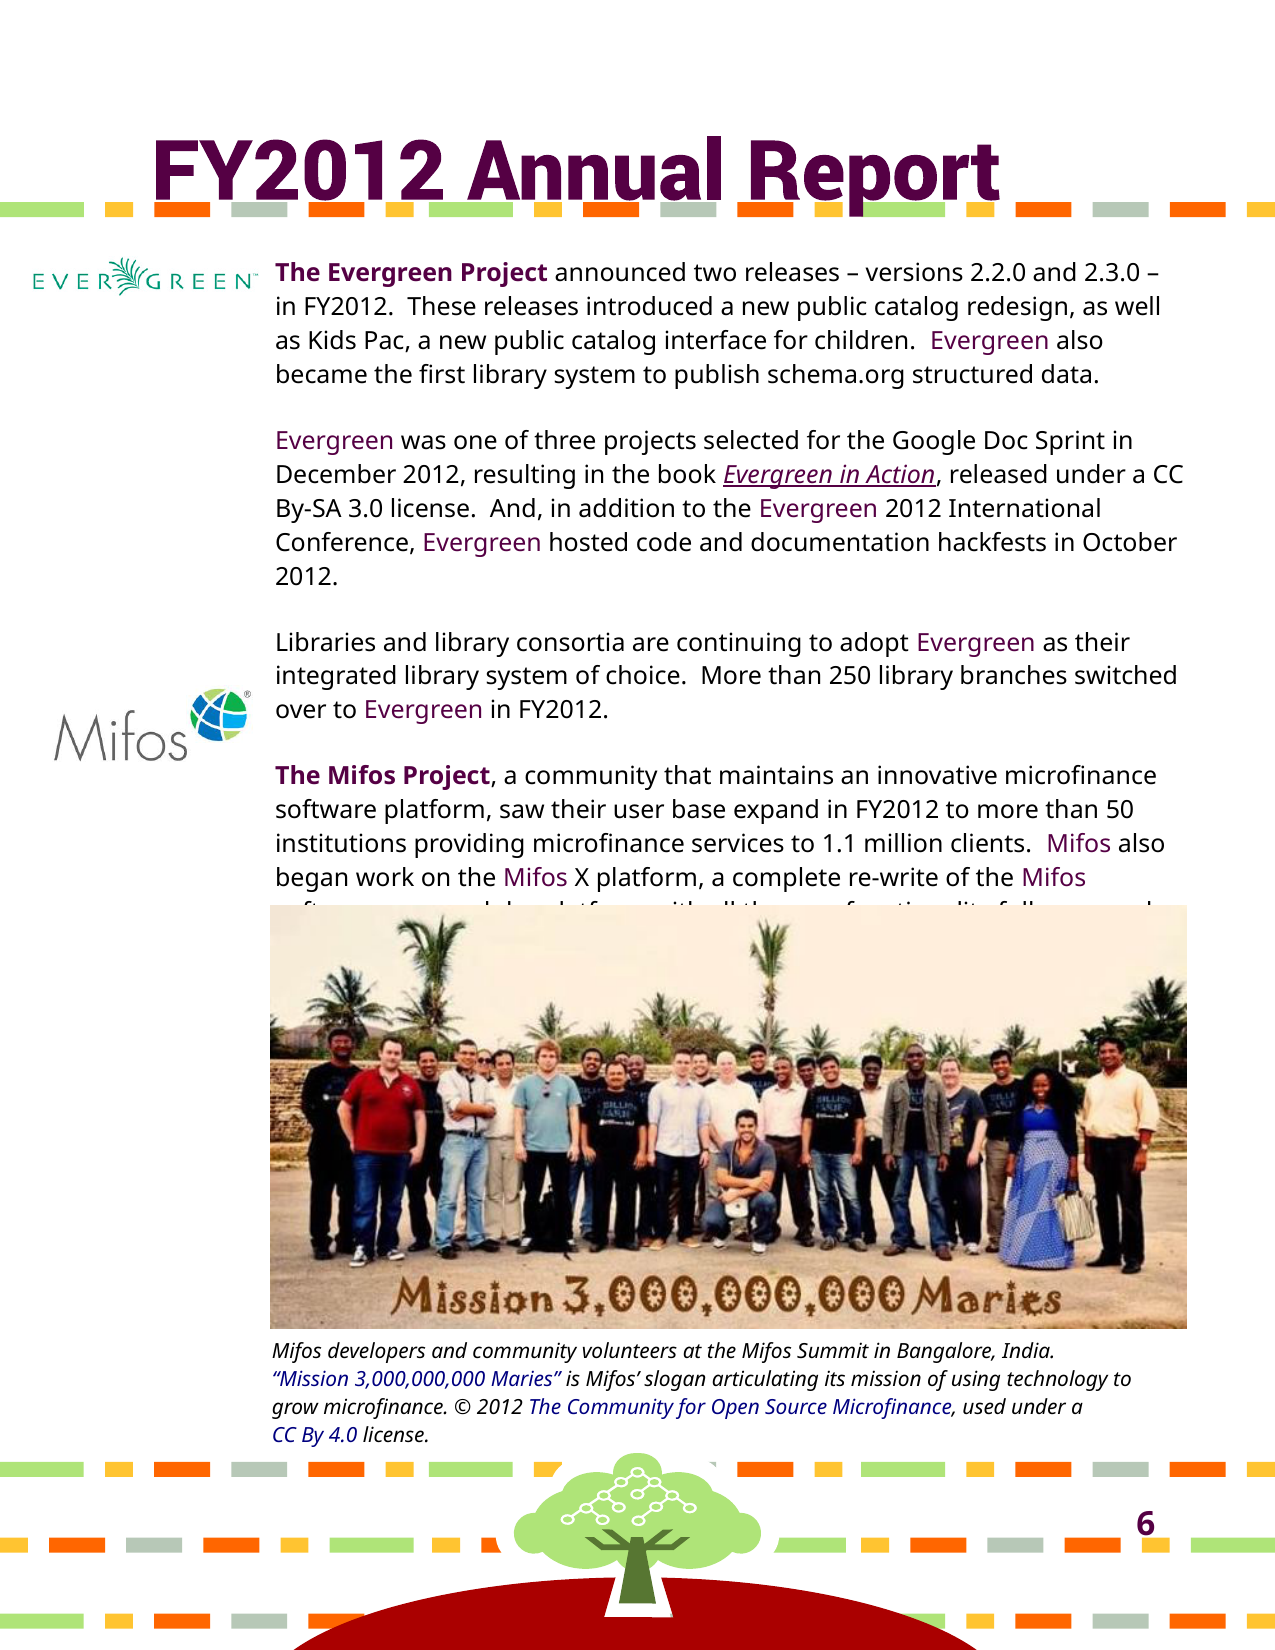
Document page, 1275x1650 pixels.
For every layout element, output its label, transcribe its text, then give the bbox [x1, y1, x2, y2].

picture [32, 256, 259, 296]
text_box Mifos developers and community volunteers at the Mifos Summit in Bangalore, India. “Mission 3,000,000,000 Maries” is Mifos’ slogan articulating its mission of using technology to grow microfinance. © 2012 The Community for Open Source Microfinance, used under a CC By 4.0 license. [257, 1328, 1124, 1446]
picture [33, 685, 259, 765]
picture [270, 905, 1187, 1329]
list The Evergreen Project announced two releases – versions 2.2.0 and 2.3.0 – in FY2012. These releases introduced a new public catalog redesign, as well as Kids Pac, a new public catalog interface for children. Evergreen also became the first library system to publish schema.org structured data. Evergreen was one of three projects selected for the Google Doc Sprint in December 2012, resulting in the book Evergreen in Action, released under a CC By-SA 3.0 license. And, in addition to the Evergreen 2012 International Conference, Evergreen hosted code and documentation hackfests in October 2012. Libraries and library consortia are continuing to adopt Evergreen as their integrated library system of choice. More than 250 library branches switched over to Evergreen in FY2012. The Mifos Project, a community that maintains an innovative microfinance software platform, saw their user base expand in FY2012 to more than 50 institutions providing microfinance services to 1.1 million clients. Mifos also began work on the Mifos X platform, a complete re-write of the Mifos software as a modular platform with all the core functionality fully exposed through RESTful APIs. In October 2012, Mifos hosted an inaugural Mifos Summit in Bangalore, India with more than 40 attendees from around the world. [274, 208, 1187, 905]
